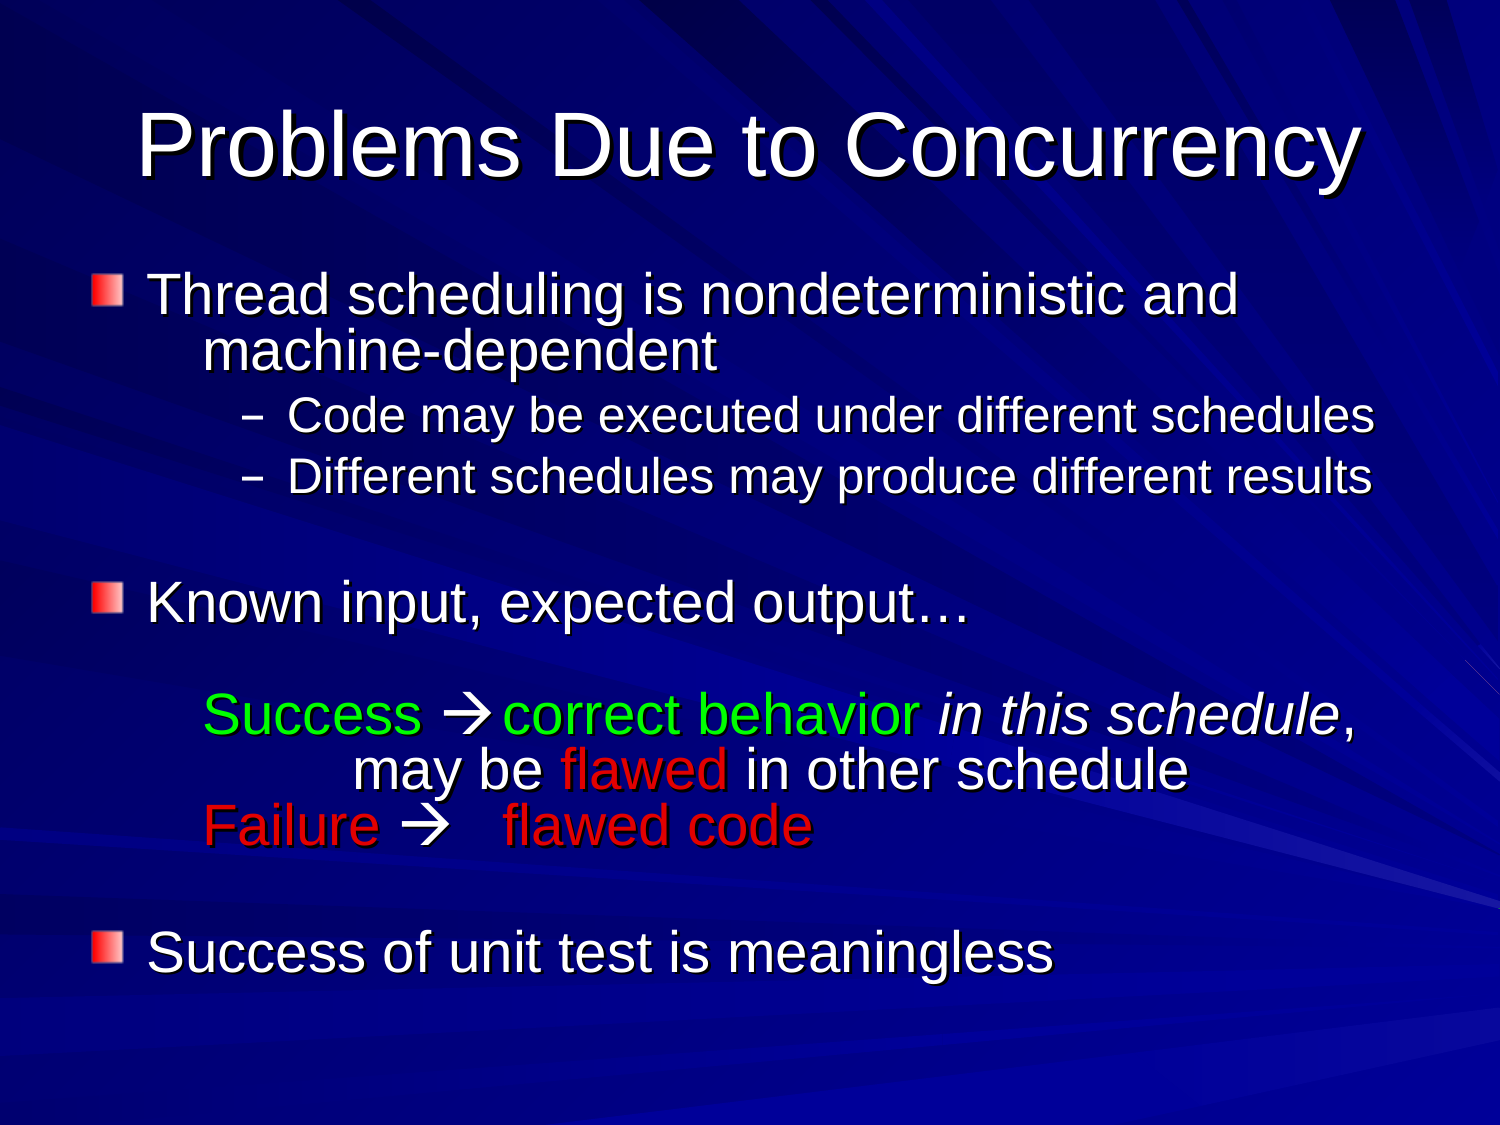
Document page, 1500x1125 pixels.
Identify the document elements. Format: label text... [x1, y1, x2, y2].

list Thread scheduling is nondeterministic and machine-dependent Code may be executed under different schedules Different schedules may produce different results Known input, expected output… Success  correct behavior in this schedule, may be flawed in other schedule Failure  flawed code Success of unit test is meaningless [75, 262, 1426, 1006]
title Problems Due to Concurrency [75, 45, 1426, 234]
